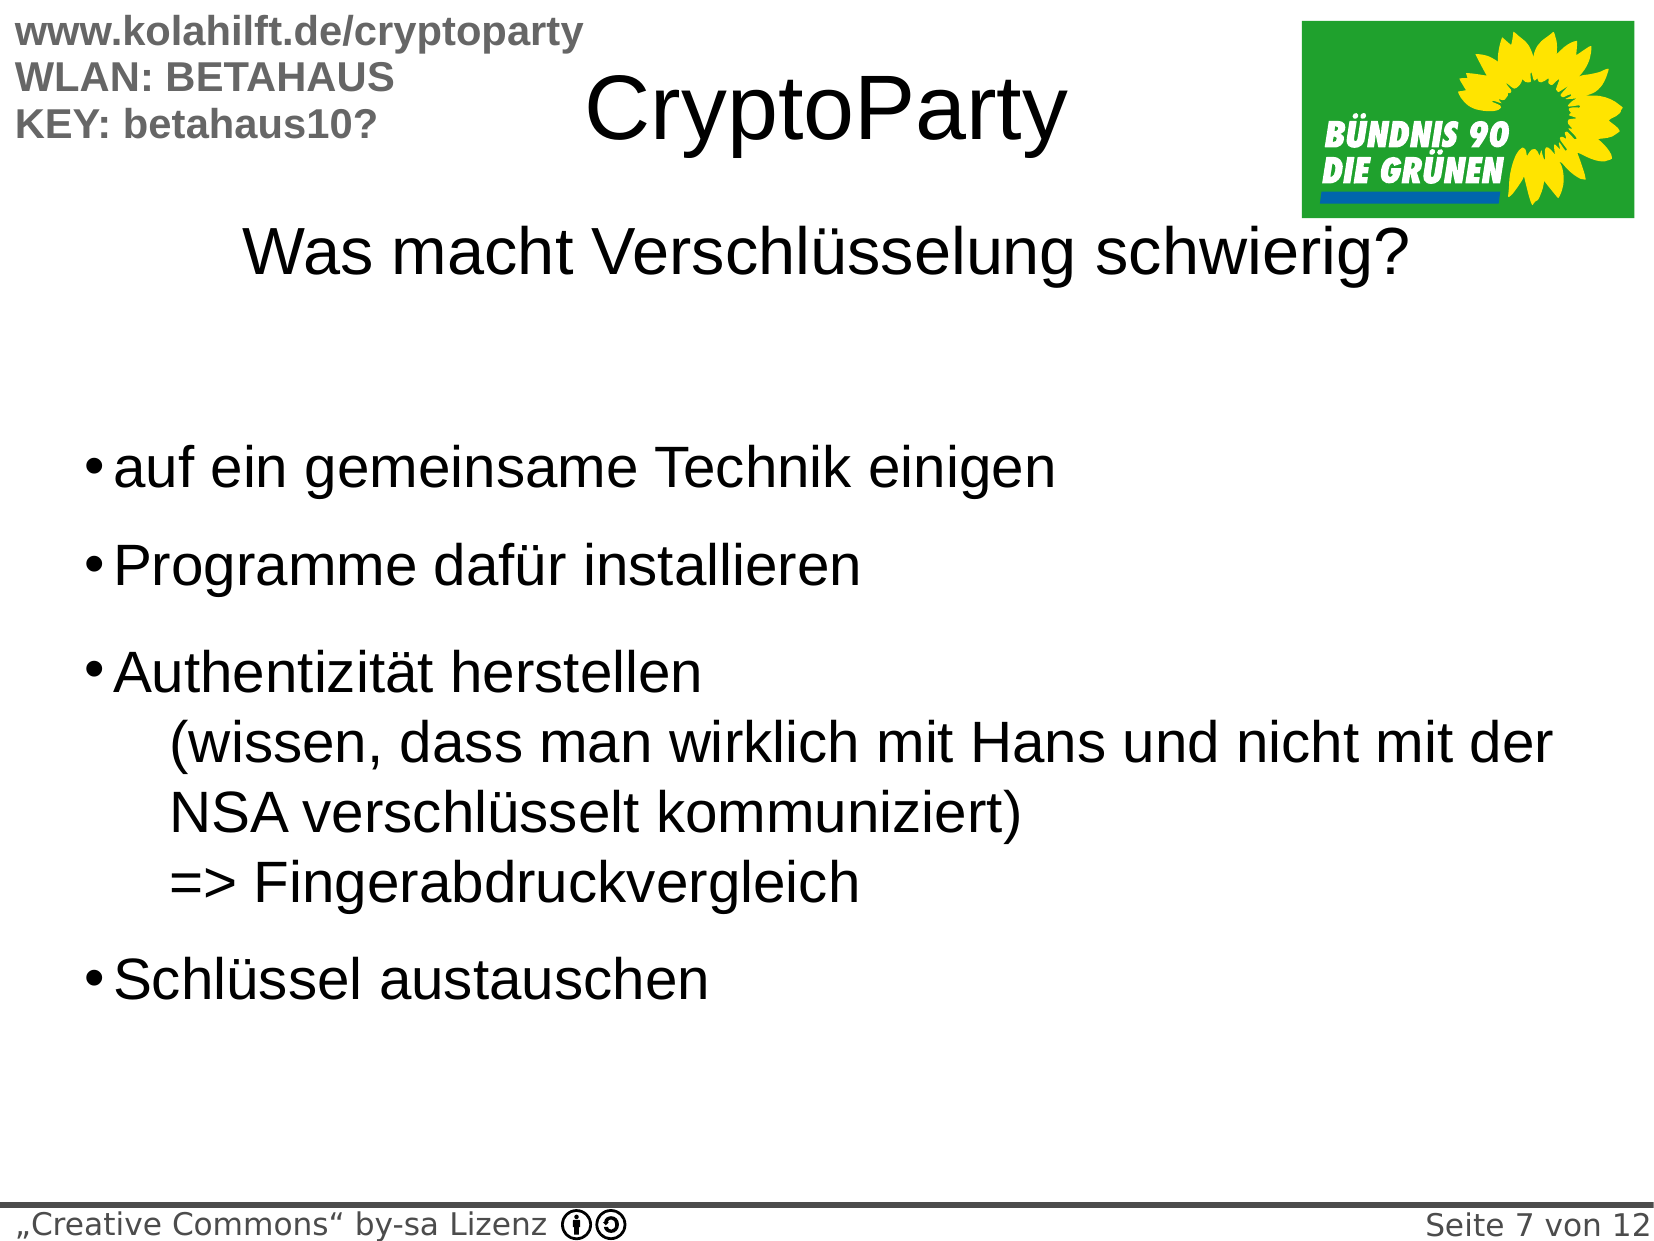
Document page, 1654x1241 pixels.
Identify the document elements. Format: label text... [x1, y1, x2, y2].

list auf ein gemeinsame Technik einigen Programme dafür installieren Authentizität herstellen (wissen, dass man wirklich mit Hans und nicht mit der NSA verschlüsselt kommuniziert) => Fingerabdruckvergleich Schlüssel austauschen [70, 330, 1584, 1117]
text_box Was macht Verschlüsselung schwierig? [59, 206, 1595, 297]
